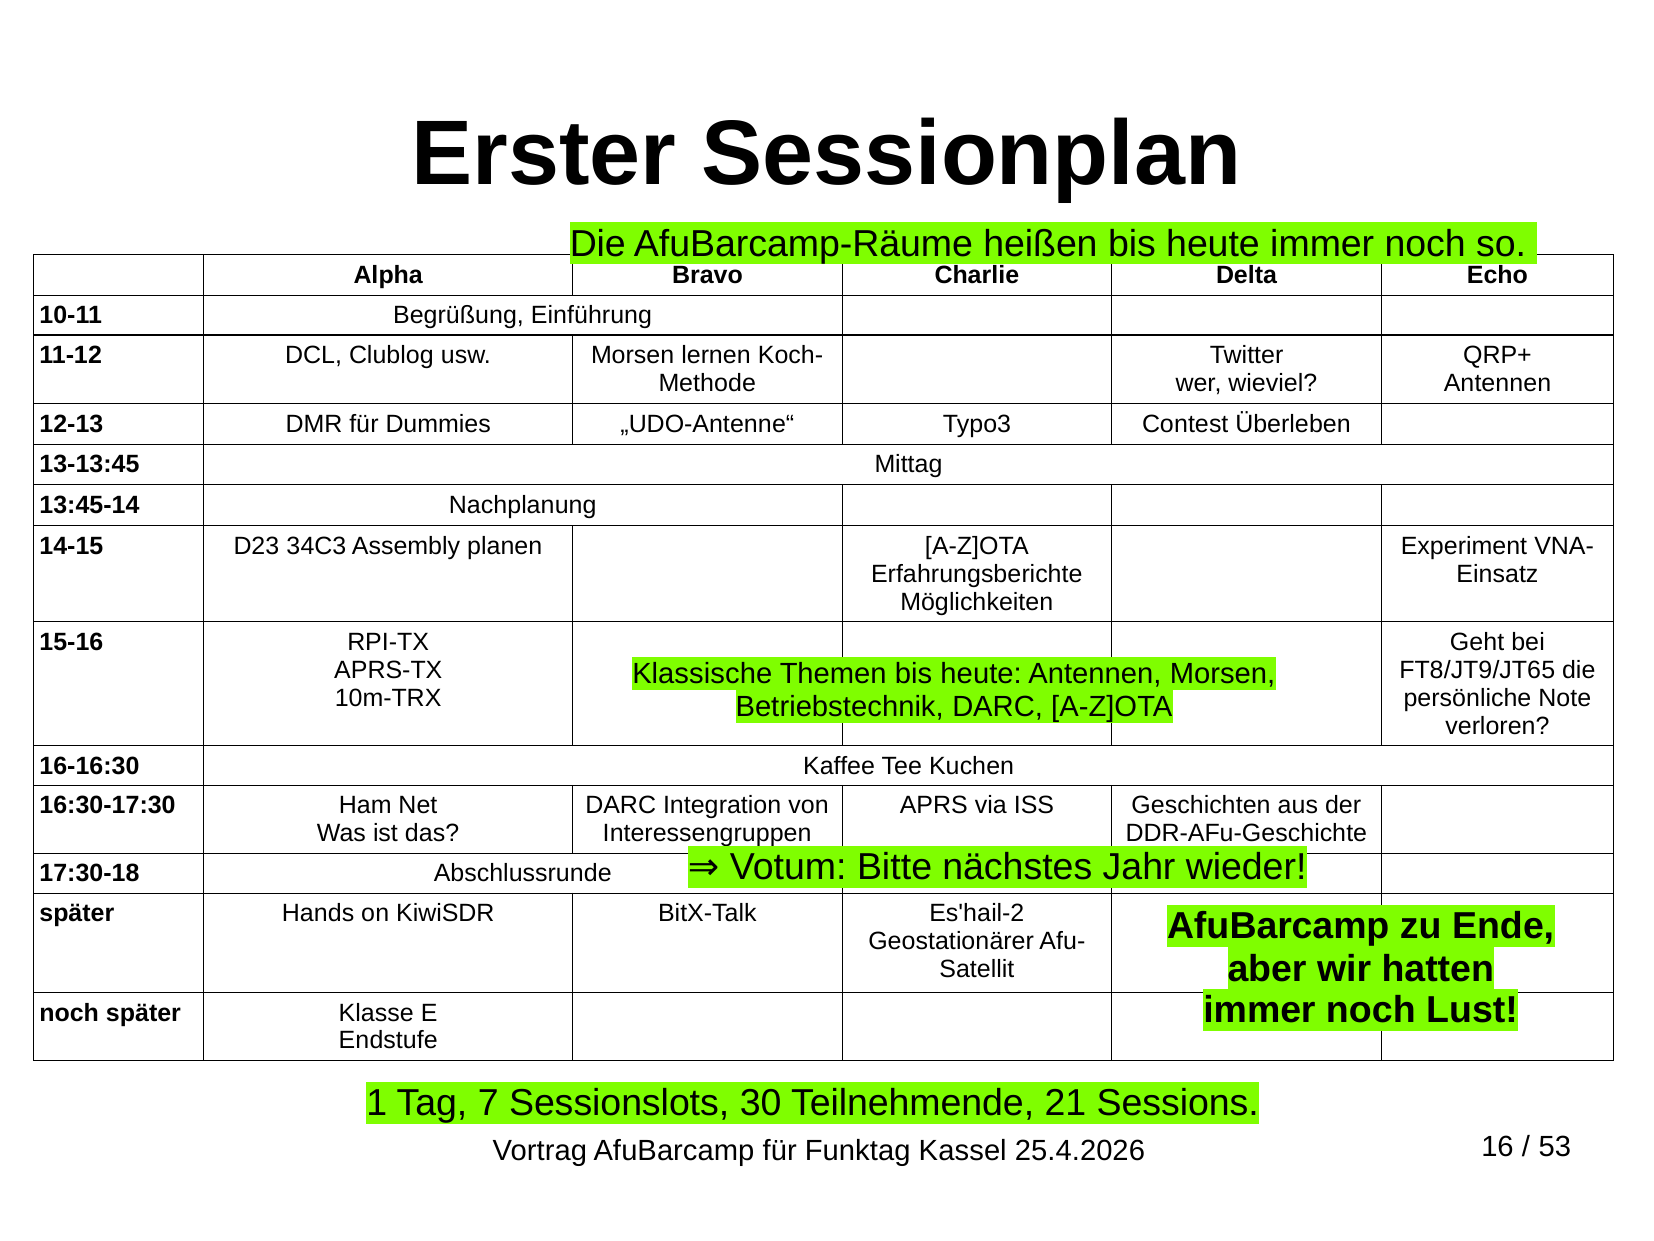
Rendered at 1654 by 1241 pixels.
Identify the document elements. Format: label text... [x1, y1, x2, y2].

table_cell Abschlussrunde [204, 854, 673, 893]
table_cell 12-13 [34, 404, 203, 444]
table_cell Klasse E Endstufe [204, 993, 572, 1060]
table_cell [1382, 993, 1613, 1060]
table_cell [1382, 854, 1613, 893]
text_box 1 Tag, 7 Sessionslots, 30 Teilnehmende, 21 Sessions. [350, 1074, 1276, 1132]
table_cell 13-13:45 [34, 445, 203, 484]
table_cell 17:30-18 [34, 854, 203, 893]
table_cell RPI-TX APRS-TX 10m-TRX [204, 622, 572, 745]
table_cell [1382, 404, 1613, 444]
table_header Delta [1112, 272, 1381, 295]
table_cell Geschichten aus der DDR-AFu-Geschichte [1112, 786, 1381, 853]
table_cell Nachplanung [204, 485, 842, 525]
table_cell [1112, 622, 1381, 745]
table_cell Mittag [204, 445, 1613, 484]
table_cell [1112, 993, 1381, 1060]
text_box Die AfuBarcamp-Räume heißen bis heute immer noch so. [555, 214, 1554, 272]
table_cell [843, 336, 1111, 403]
table_header [34, 255, 203, 295]
table_cell 11-12 [34, 336, 203, 403]
table_cell QRP+ Antennen [1382, 336, 1613, 403]
table_cell [1382, 296, 1613, 334]
table_cell 10-11 [34, 296, 203, 334]
table_cell 13:45-14 [34, 485, 203, 525]
table_cell [1382, 894, 1613, 992]
table_cell [843, 296, 1111, 334]
table_cell [843, 993, 1111, 1060]
table_cell 16:30-17:30 [34, 786, 203, 853]
title Erster Sessionplan [82, 49, 1571, 254]
text_box Klassische Themen bis heute: Antennen, Morsen, Betriebstechnik, DARC, [A-Z]OTA [617, 649, 1291, 730]
table_cell [1112, 485, 1381, 525]
table_cell Experiment VNA-Einsatz [1382, 526, 1613, 621]
table_cell später [34, 894, 203, 992]
table_cell [1112, 526, 1381, 621]
table_cell DCL, Clublog usw. [204, 336, 572, 403]
table_cell Es'hail-2 Geostationärer Afu-Satellit [843, 896, 1111, 992]
table_cell [1112, 894, 1381, 992]
table_cell Typo3 [843, 404, 1111, 444]
table_cell Kaffee Tee Kuchen [204, 746, 1613, 785]
table_header Bravo [573, 272, 842, 295]
text_box AfuBarcamp zu Ende, aber wir hatten immer noch Lust! [1115, 897, 1607, 1039]
table_cell [573, 622, 842, 745]
table_cell 16-16:30 [34, 746, 203, 785]
table_cell Ham Net Was ist das? [204, 786, 572, 853]
table_header Charlie [843, 272, 1111, 295]
text_box ⇒ Votum: Bitte nächstes Jahr wieder! [673, 838, 1323, 896]
table_cell BitX-Talk [573, 894, 842, 992]
table_cell Begrüßung, Einführung [204, 296, 842, 334]
table_cell [A-Z]OTA Erfahrungsberichte Möglichkeiten [843, 526, 1111, 621]
table_cell 15-16 [34, 622, 203, 745]
table_cell noch später [34, 993, 203, 1060]
table_cell [843, 730, 1111, 745]
table_cell Twitter wer, wieviel? [1112, 336, 1381, 403]
table_cell „UDO-Antenne“ [573, 404, 842, 444]
table_cell Contest Überleben [1112, 404, 1381, 444]
table_cell [1382, 786, 1613, 853]
table_cell [1323, 854, 1381, 893]
table_cell D23 34C3 Assembly planen [204, 526, 572, 621]
table_cell Hands on KiwiSDR [204, 894, 572, 992]
table_cell [1112, 296, 1381, 334]
table_cell DARC Integration von Interessengruppen [573, 786, 842, 853]
table_header Echo [1382, 255, 1613, 295]
table_cell Geht bei FT8/JT9/JT65 die persönliche Note verloren? [1382, 622, 1613, 745]
table_cell 14-15 [34, 526, 203, 621]
table_cell APRS via ISS [843, 786, 1111, 838]
table_cell [843, 622, 1111, 649]
table_cell DMR für Dummies [204, 404, 572, 444]
table_cell Morsen lernen Koch-Methode [573, 336, 842, 403]
table_cell [573, 526, 842, 621]
table_cell [573, 993, 842, 1060]
table_cell [1382, 485, 1613, 525]
table_cell [843, 485, 1111, 525]
table_header Alpha [204, 255, 572, 295]
